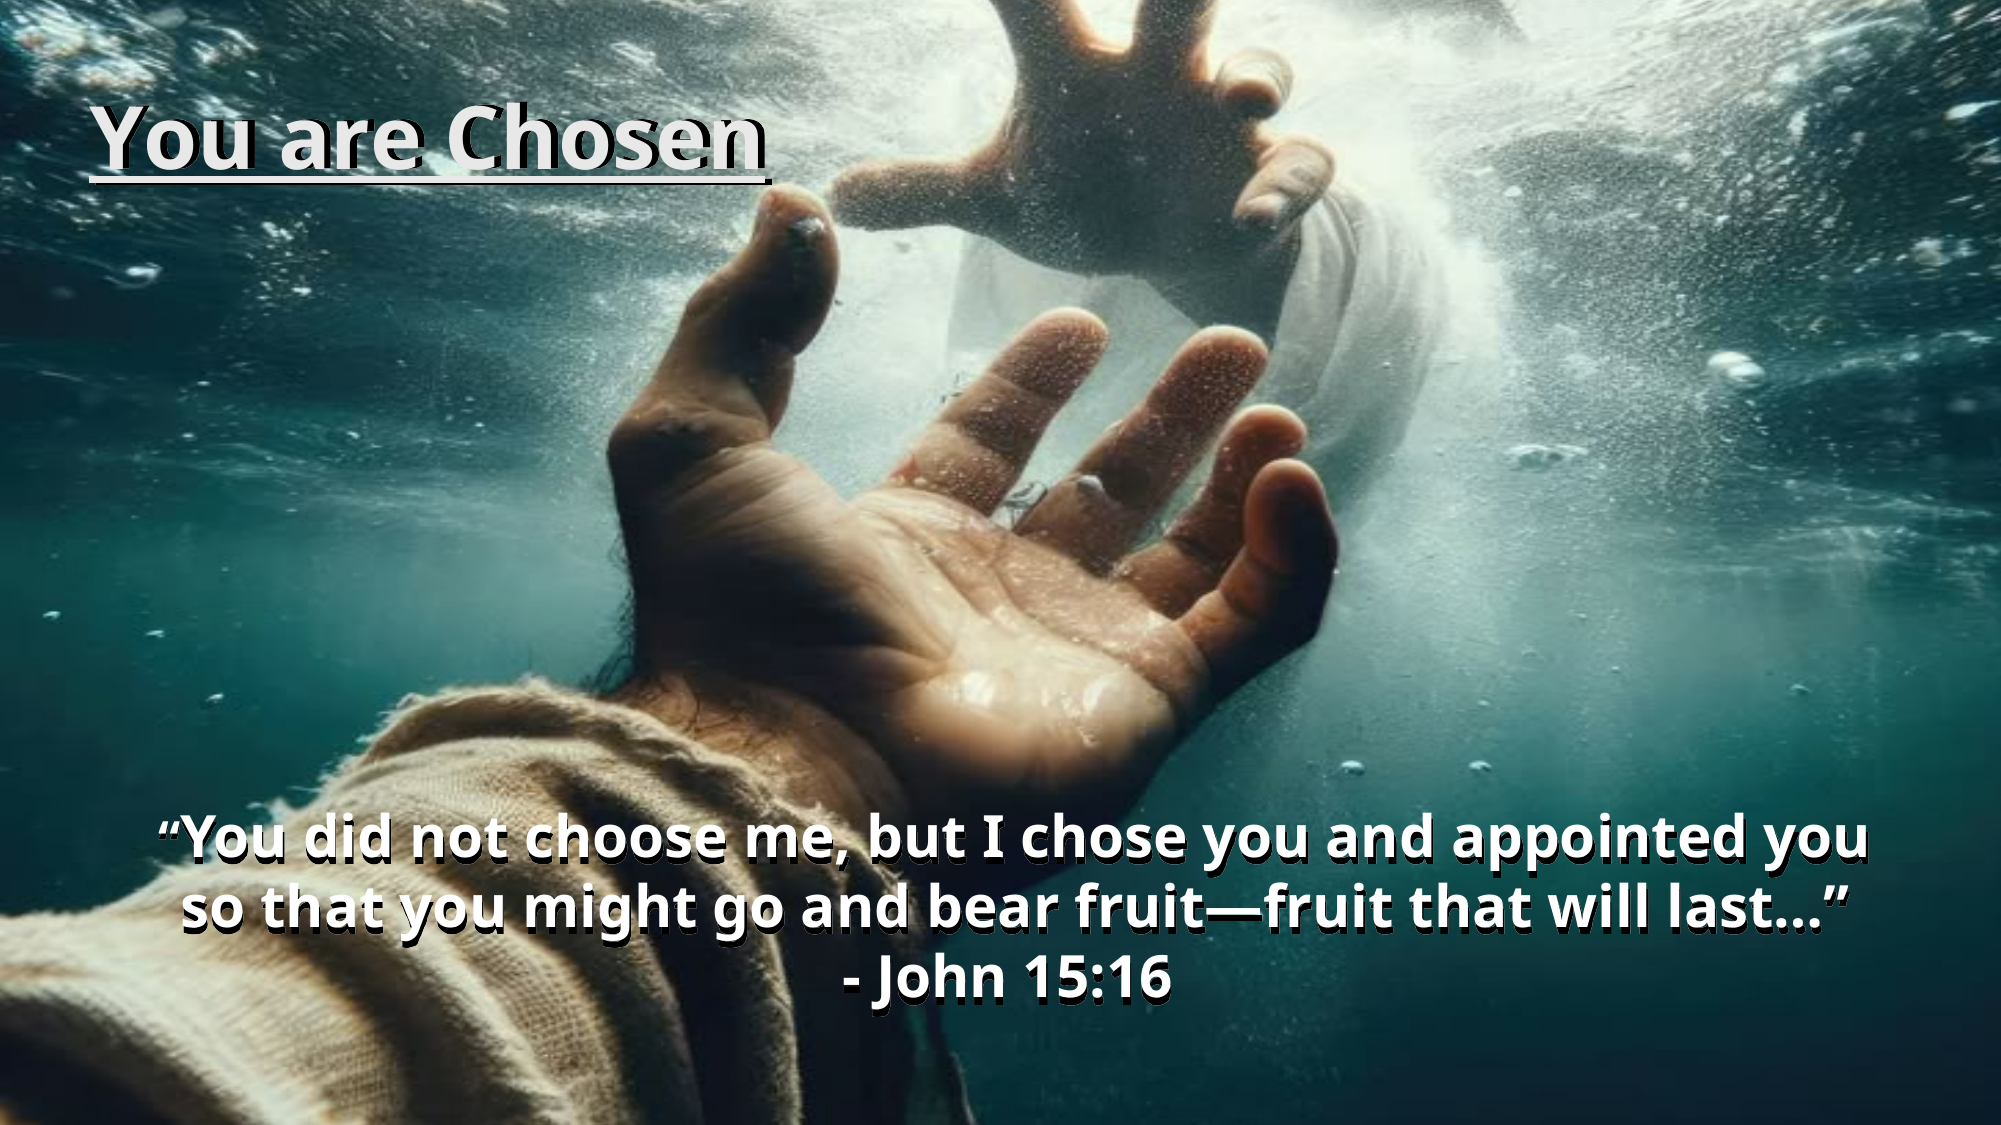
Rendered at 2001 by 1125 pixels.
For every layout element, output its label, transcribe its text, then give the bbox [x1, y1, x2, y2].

text_box “You did not choose me, but I chose you and appointed you so that you might go and bear fruit—fruit that will last…” - John 15:16 [118, 791, 1912, 1019]
picture [0, 0, 2000, 1125]
text_box You are Chosen [74, 74, 807, 196]
